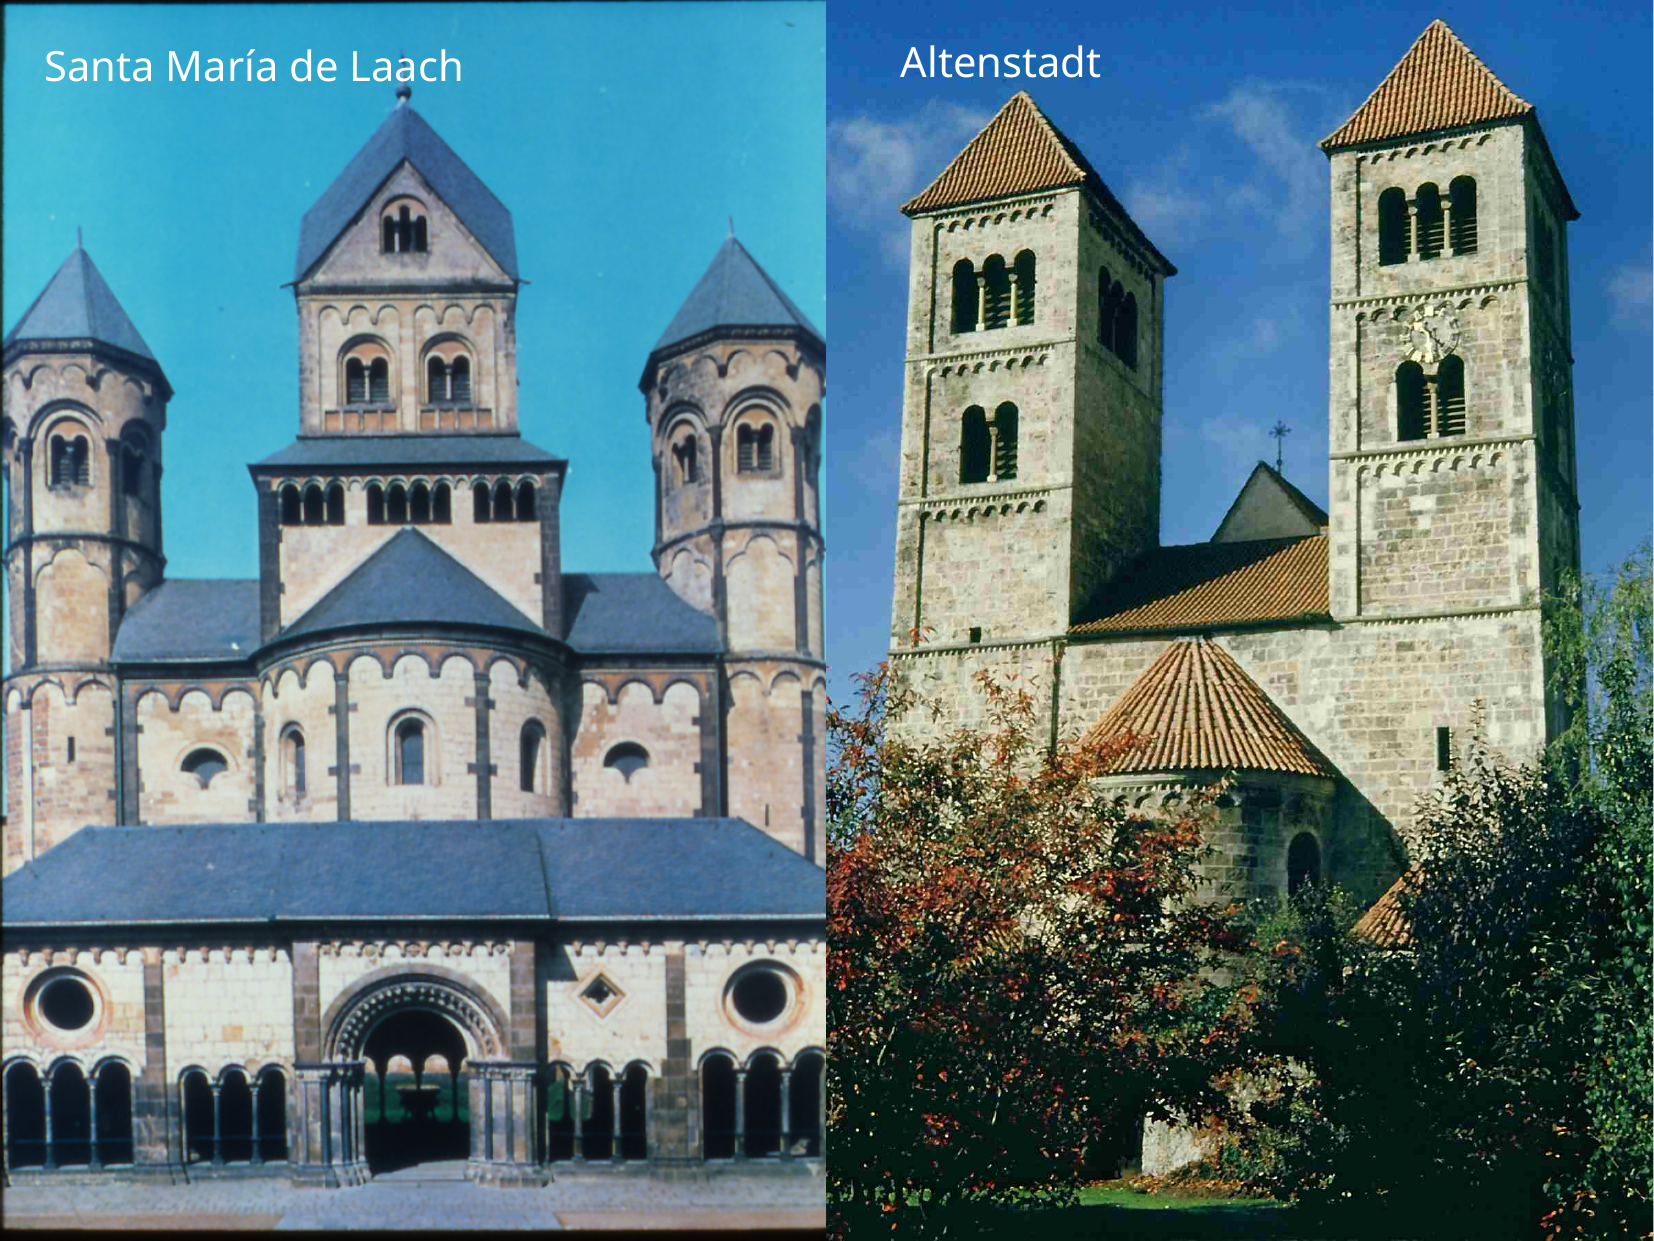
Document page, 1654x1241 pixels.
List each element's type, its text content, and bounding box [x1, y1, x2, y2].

text_box Santa María de Laach [29, 29, 513, 95]
picture [0, 0, 1654, 1241]
text_box Altenstadt [885, 25, 1125, 91]
